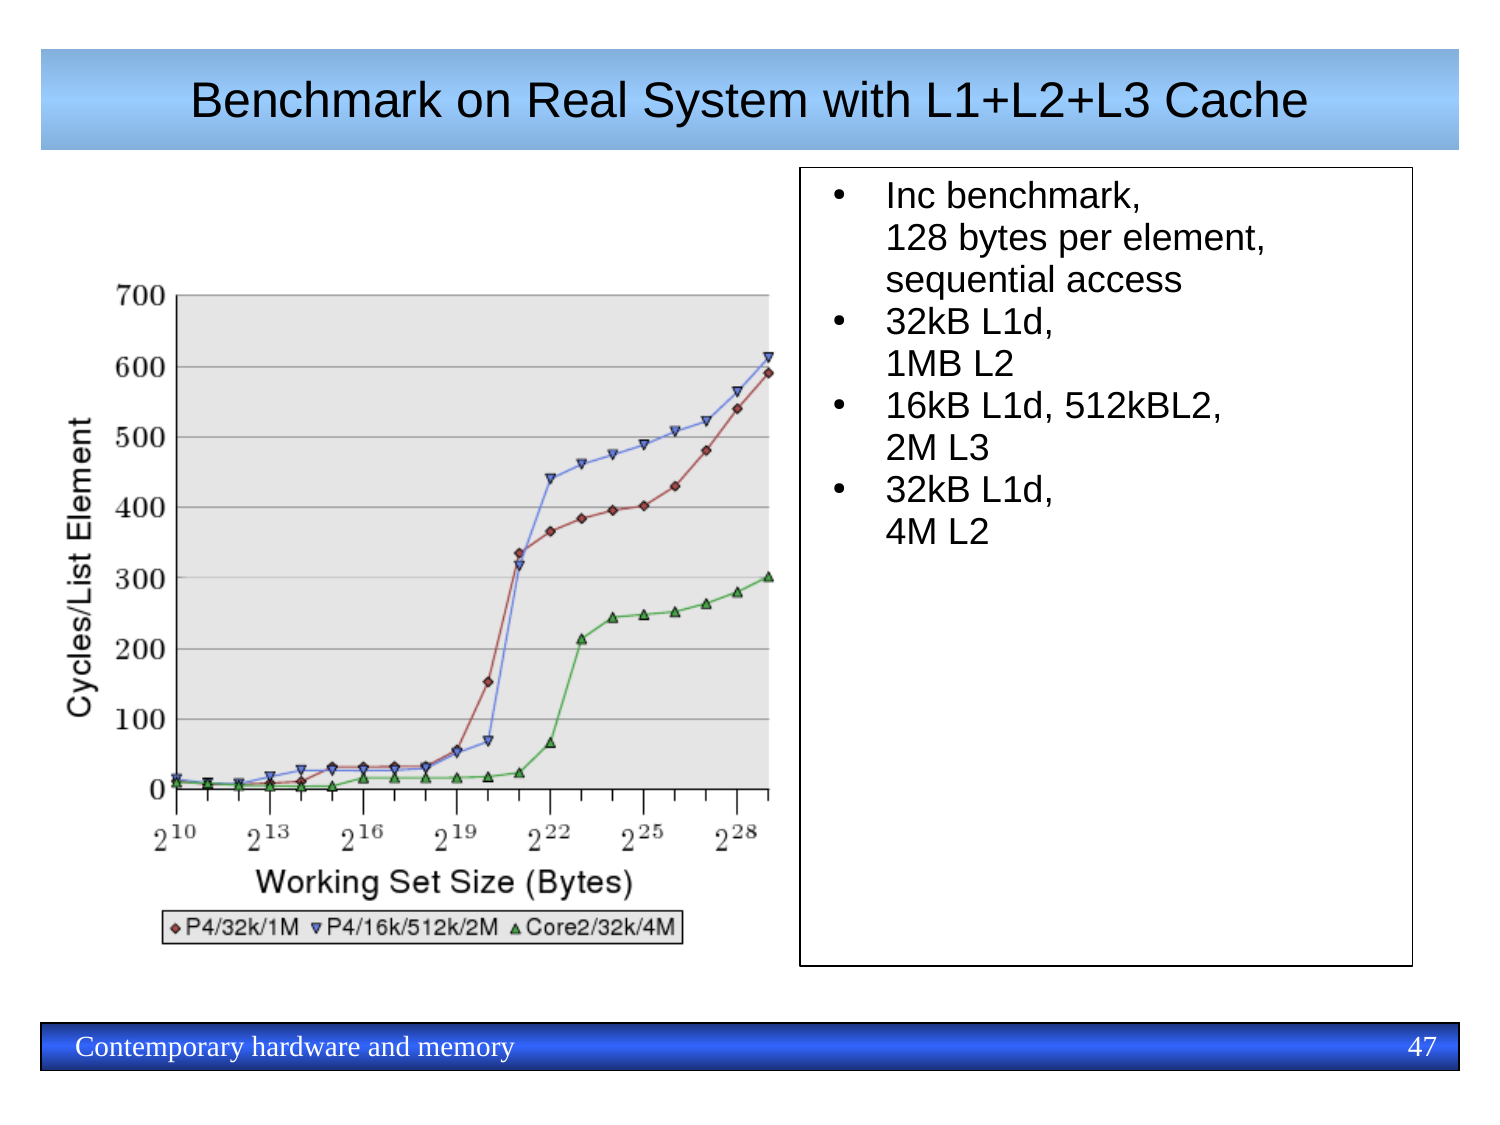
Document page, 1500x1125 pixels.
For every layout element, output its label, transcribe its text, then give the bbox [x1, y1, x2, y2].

list Inc benchmark, 128 bytes per element, sequential access 32kB L1d, 1MB L2 16kB L1d, 512kBL2, 2M L3 32kB L1d, 4M L2 [799, 167, 1413, 967]
picture [50, 276, 777, 954]
title Benchmark on Real System with L1+L2+L3 Cache [41, 49, 1459, 150]
